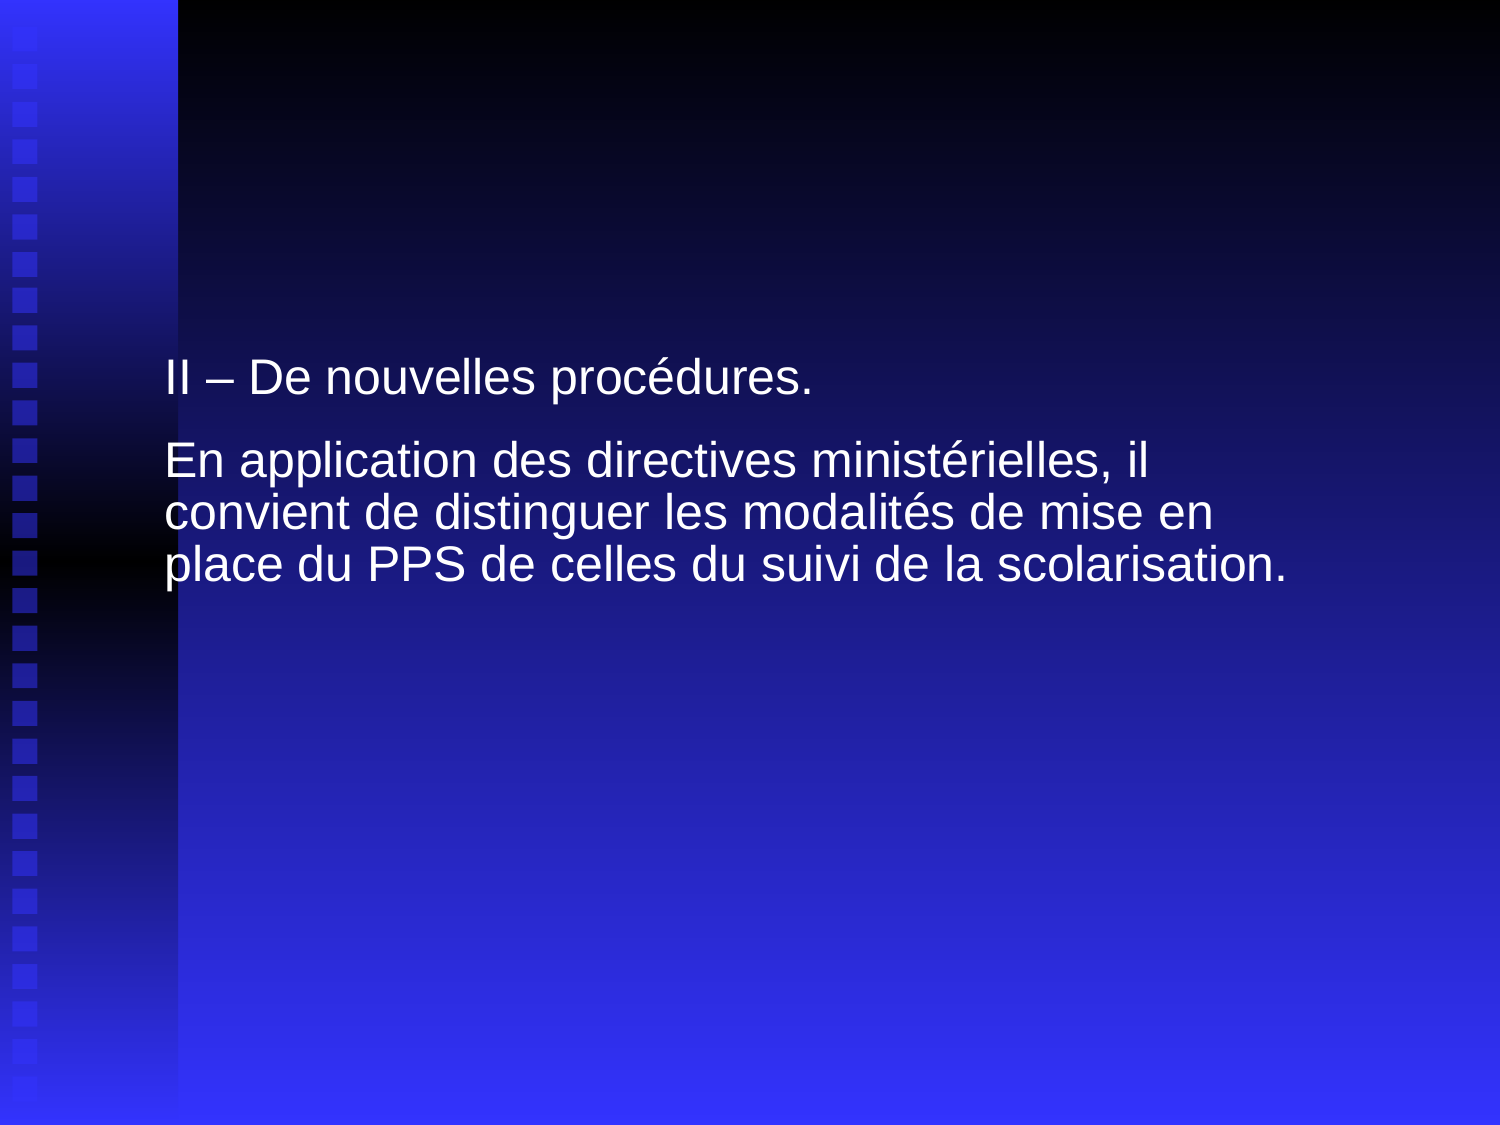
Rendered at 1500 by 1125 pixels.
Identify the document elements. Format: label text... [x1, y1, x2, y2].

text_box II – De nouvelles procédures. En application des directives ministérielles, il convient de distinguer les modalités de mise en place du PPS de celles du suivi de la scolarisation. [150, 345, 1338, 600]
